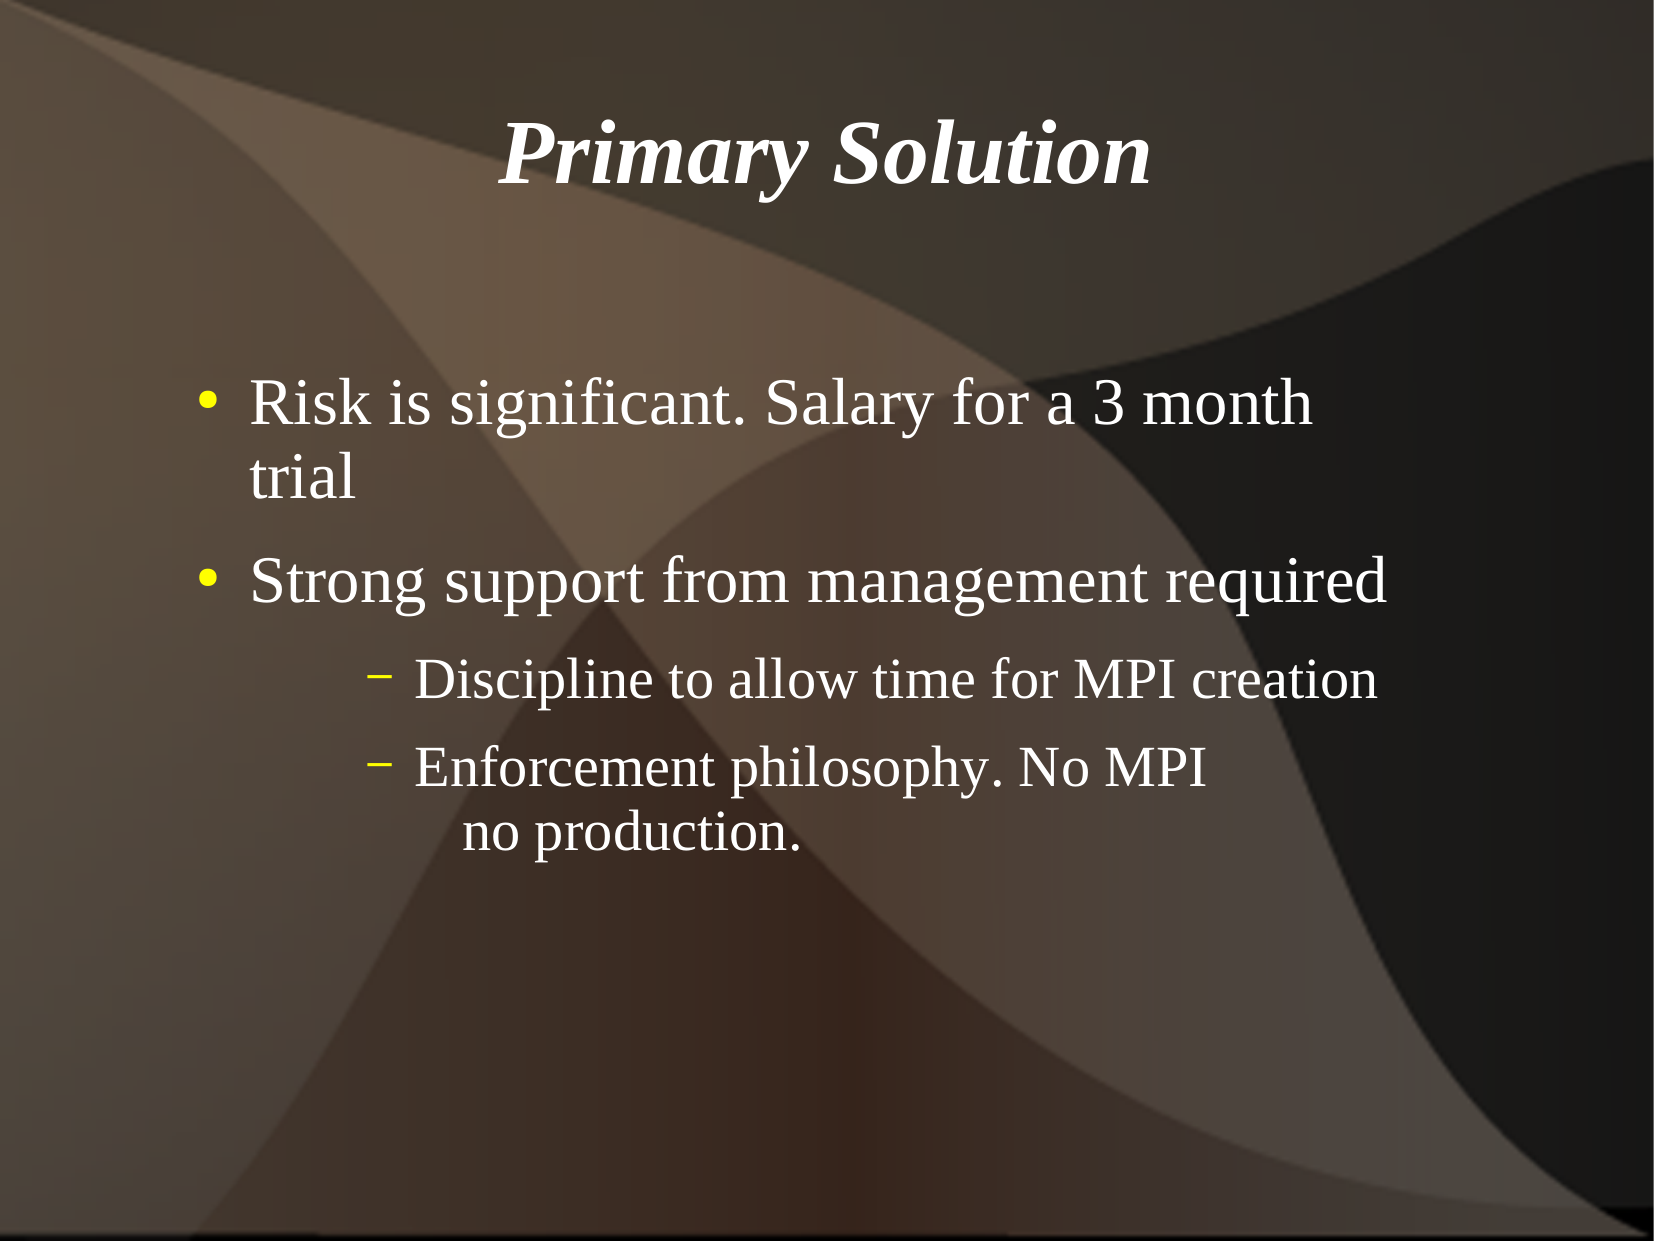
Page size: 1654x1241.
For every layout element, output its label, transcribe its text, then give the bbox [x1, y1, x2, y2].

list Risk is significant. Salary for a 3 month trial Strong support from management required Discipline to allow time for MPI creation Enforcement philosophy. No MPI no production. [178, 364, 1570, 1147]
picture [0, 0, 1654, 1241]
title Primary Solution [82, 49, 1571, 257]
